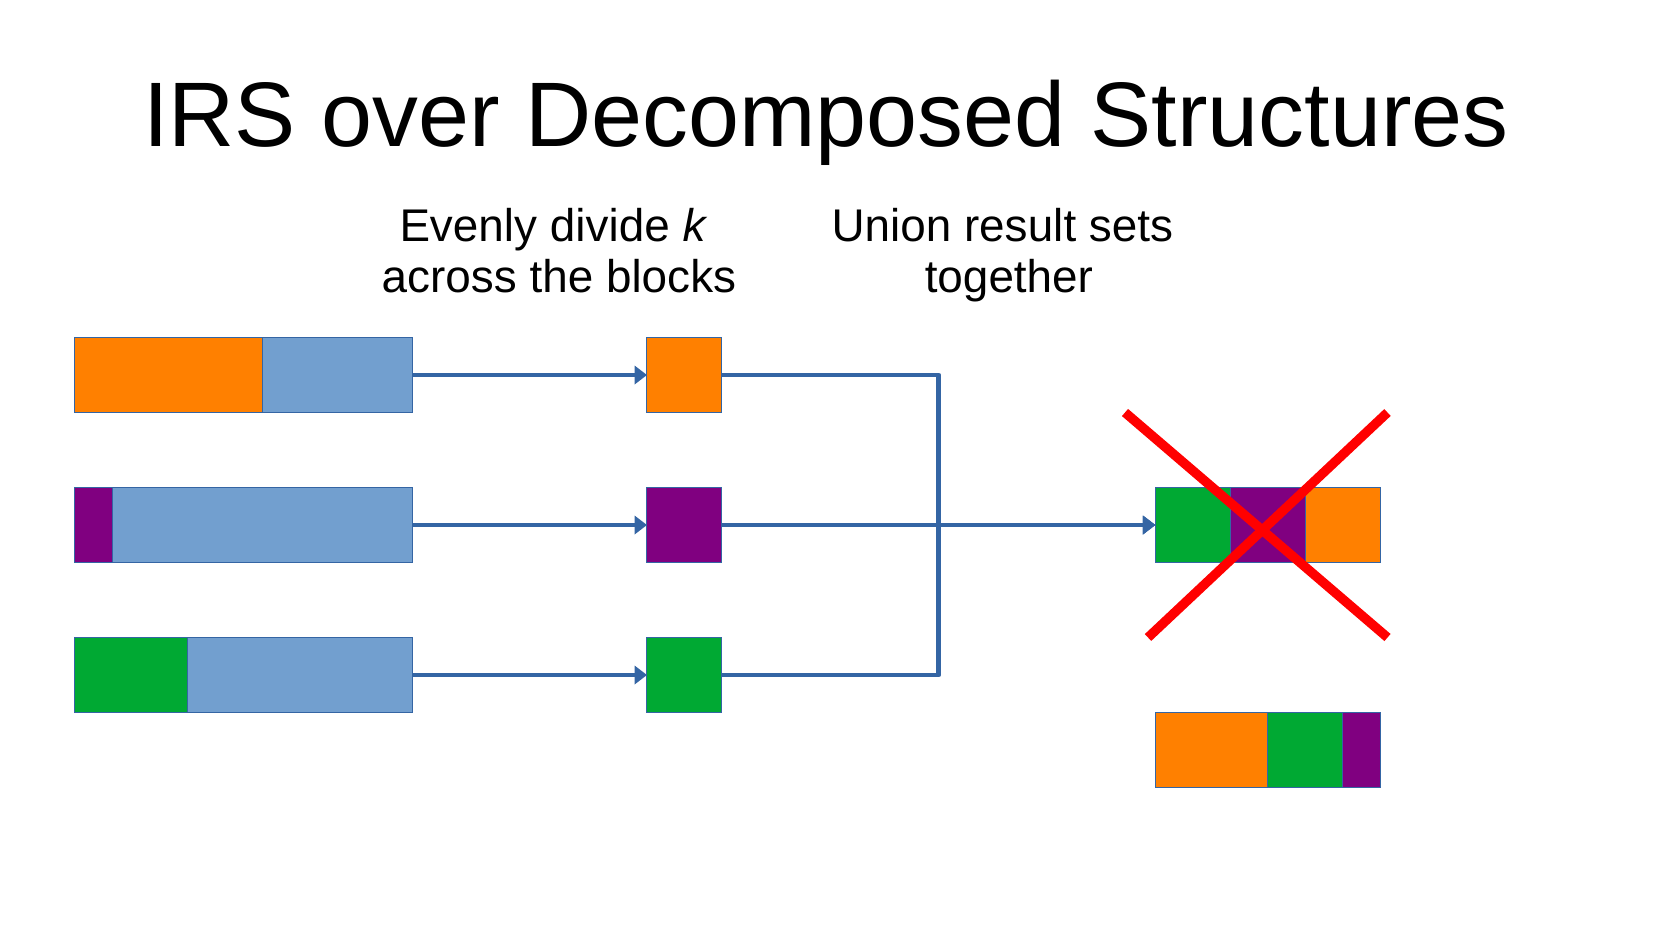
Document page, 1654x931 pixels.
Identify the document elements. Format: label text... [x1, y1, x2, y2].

text_box Evenly divide k across the blocks [366, 192, 751, 310]
text_box [646, 337, 722, 413]
text_box [1221, 487, 1300, 523]
text_box [1271, 487, 1381, 563]
text_box [646, 487, 722, 563]
text_box [1155, 487, 1254, 563]
text_box [1236, 537, 1292, 563]
text_box [1155, 712, 1381, 788]
title IRS over Decomposed Structures [82, 37, 1571, 193]
text_box [646, 637, 722, 713]
text_box [74, 637, 413, 713]
text_box [74, 337, 413, 413]
text_box Union result sets together [816, 192, 1201, 310]
text_box [74, 487, 413, 563]
